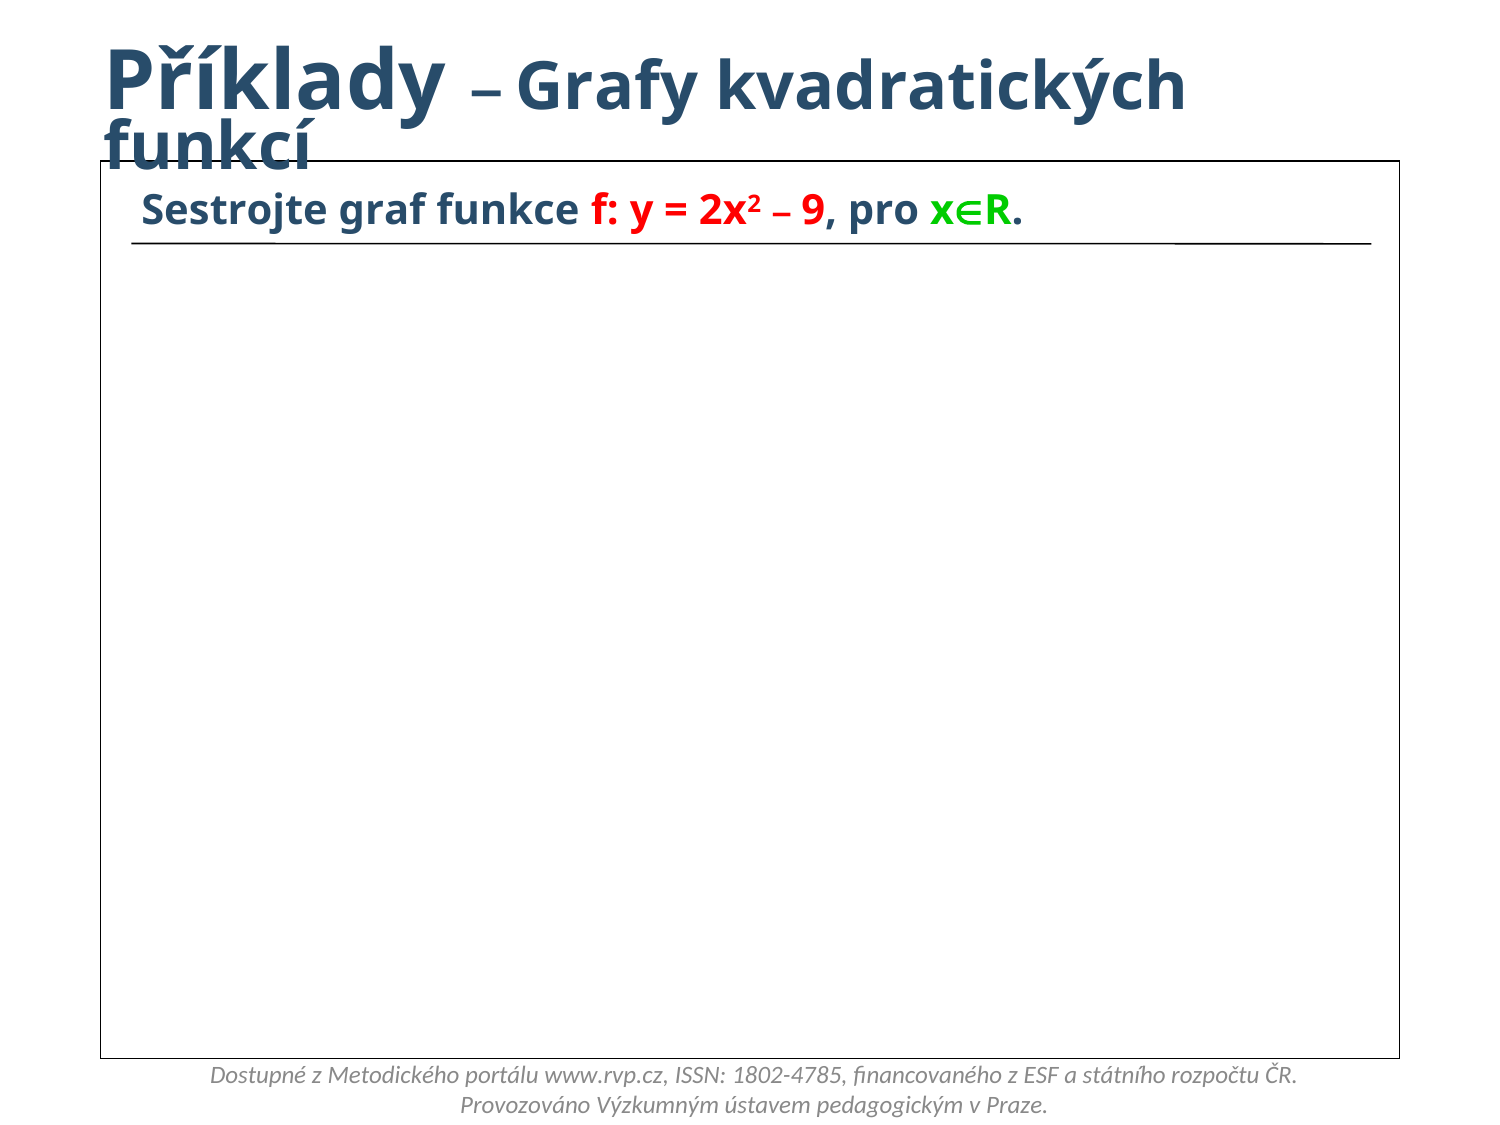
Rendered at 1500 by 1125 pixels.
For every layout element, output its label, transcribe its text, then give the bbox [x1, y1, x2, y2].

text_box [100, 190, 1400, 1059]
title Příklady – Grafy kvadratických funkcí [88, 39, 1414, 190]
text_box Sestrojte graf funkce f: y = 2x2 – 9, pro xR. [126, 160, 1367, 256]
